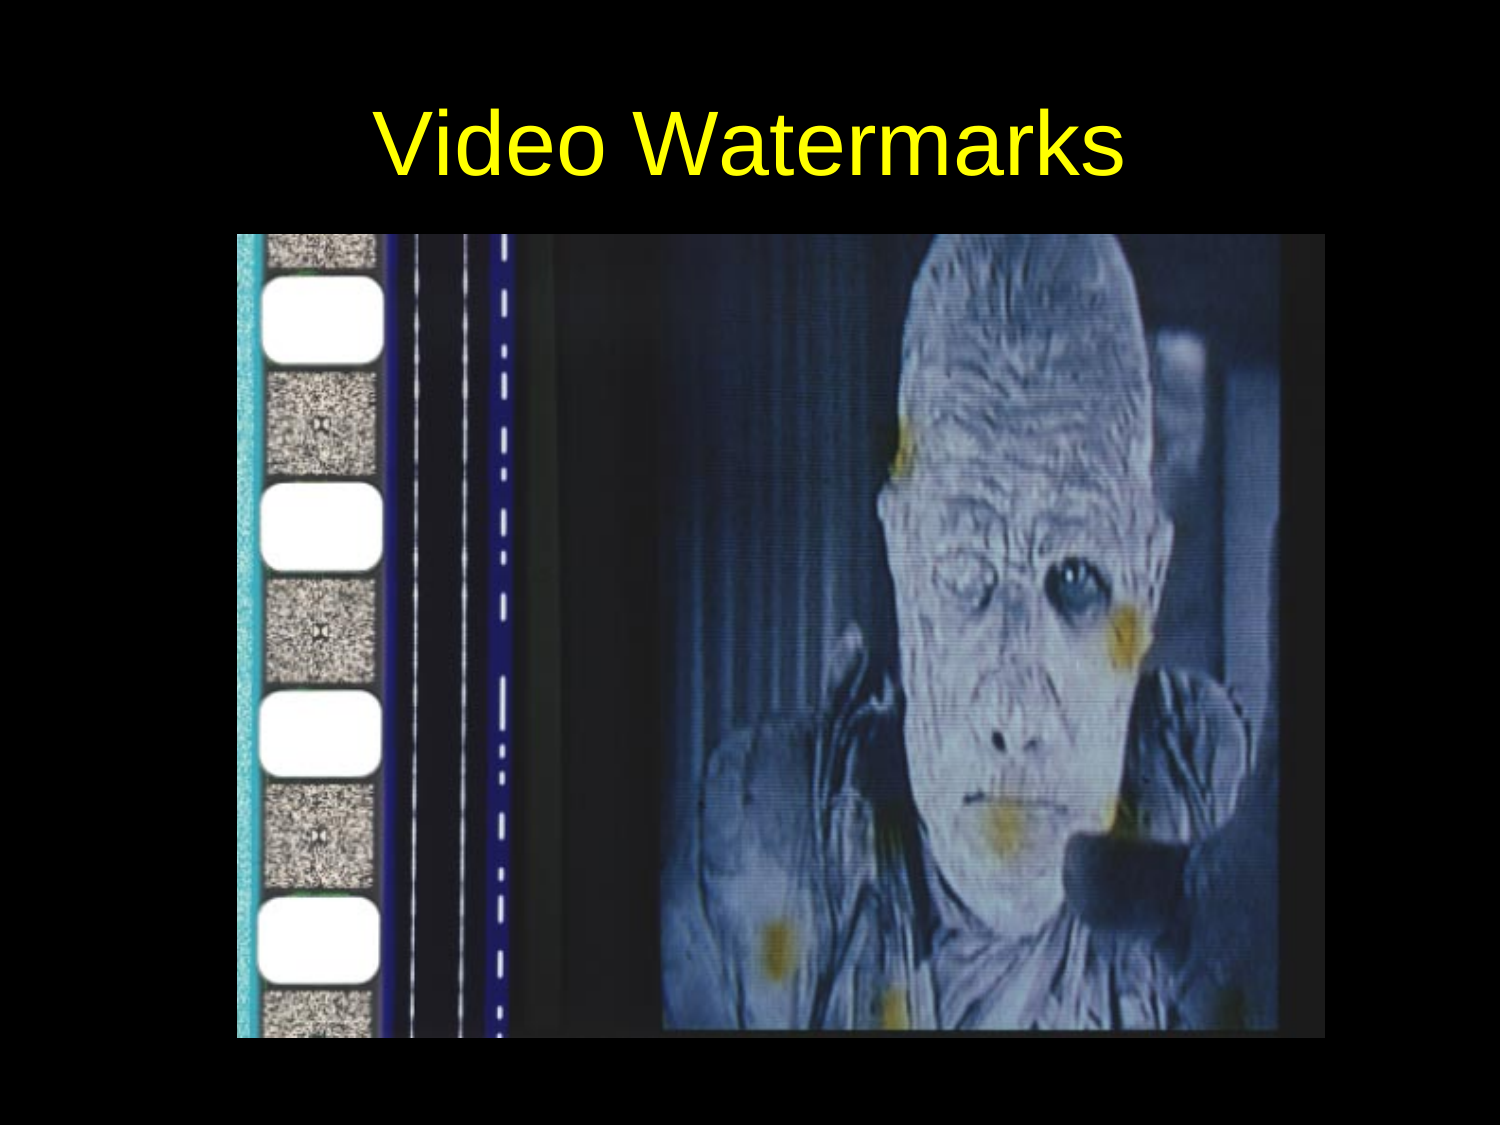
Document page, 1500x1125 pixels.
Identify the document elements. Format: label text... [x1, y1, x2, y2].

title Video Watermarks [75, 45, 1426, 233]
picture [237, 234, 1325, 1038]
